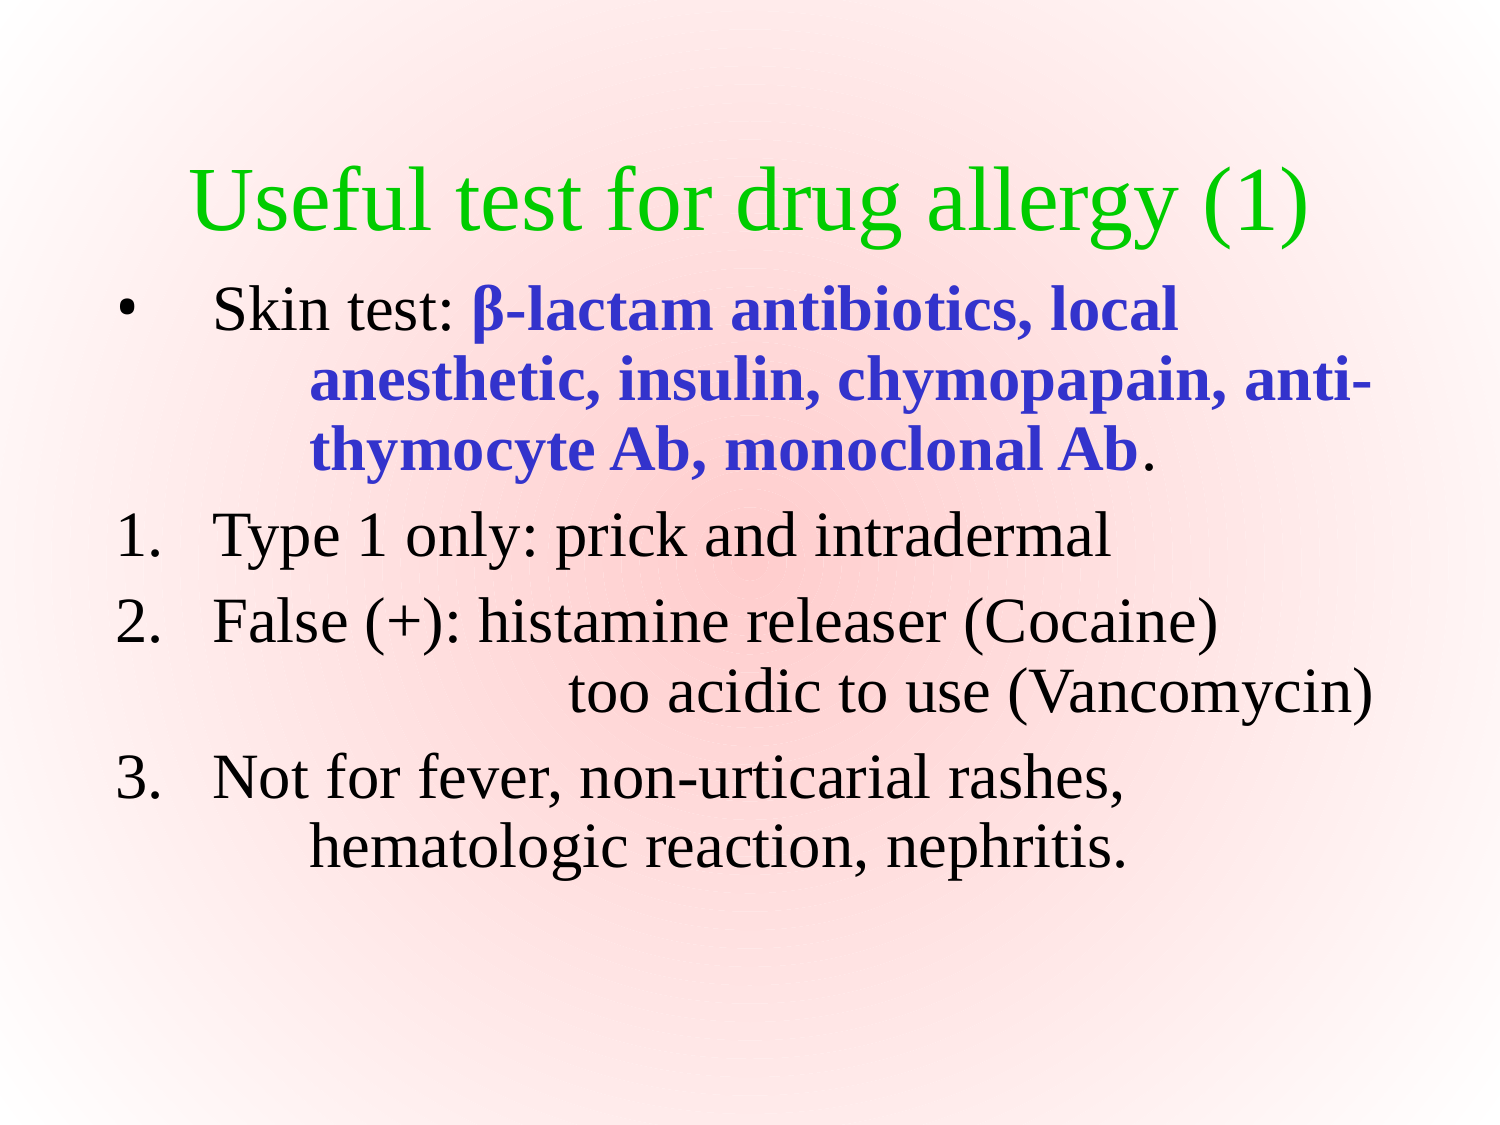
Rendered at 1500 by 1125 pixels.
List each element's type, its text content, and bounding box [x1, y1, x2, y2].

title Useful test for drug allergy (1) [112, 99, 1388, 267]
list Skin test: β-lactam antibiotics, local anesthetic, insulin, chymopapain, anti-thymocyte Ab, monoclonal Ab. Type 1 only: prick and intradermal False (+): histamine releaser (Cocaine) too acidic to use (Vancomycin) Not for fever, non-urticarial rashes, hematologic reaction, nephritis. [100, 267, 1424, 943]
